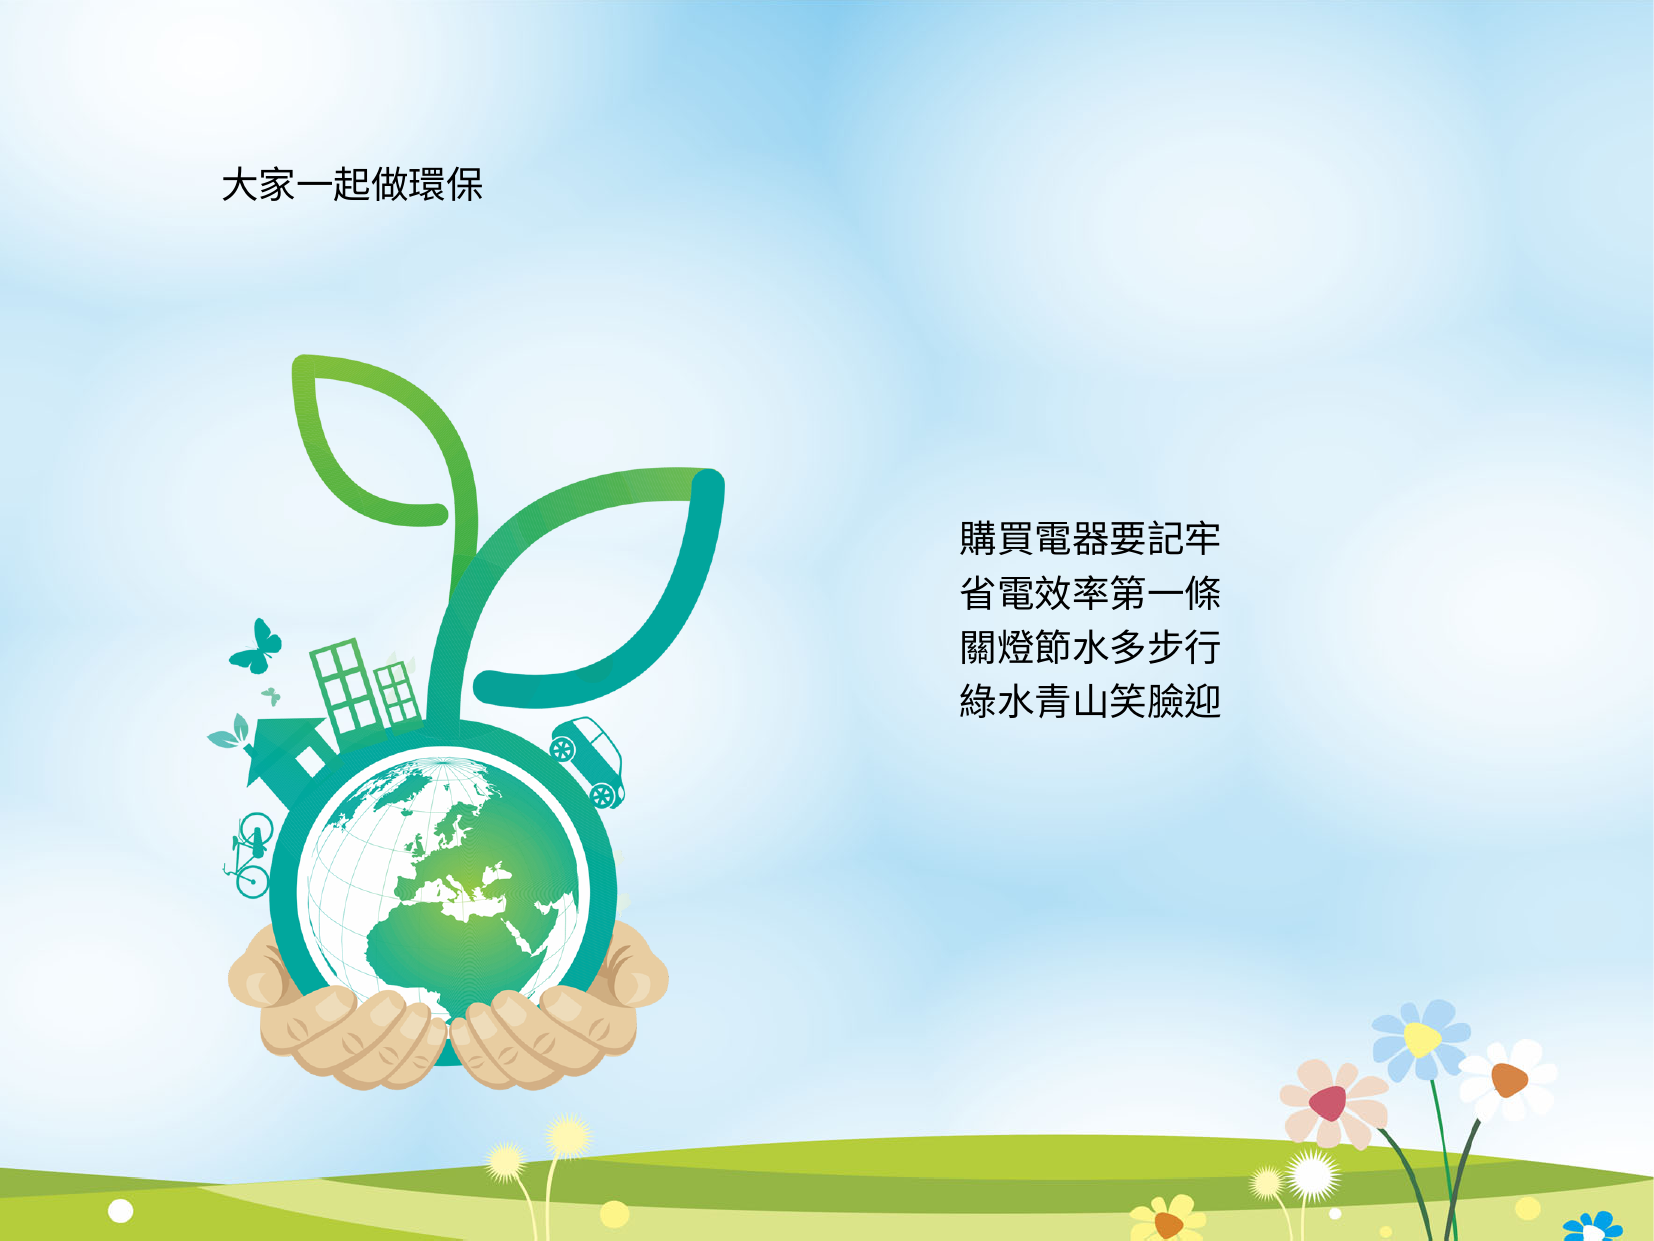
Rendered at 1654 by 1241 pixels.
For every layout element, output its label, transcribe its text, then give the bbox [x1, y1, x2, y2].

text_box 大家一起做環保 [206, 147, 499, 213]
picture [0, 0, 1654, 1241]
text_box 購買電器要記牢 省電效率第一條 關燈節水多步行 綠水青山笑臉迎 [944, 501, 1565, 857]
